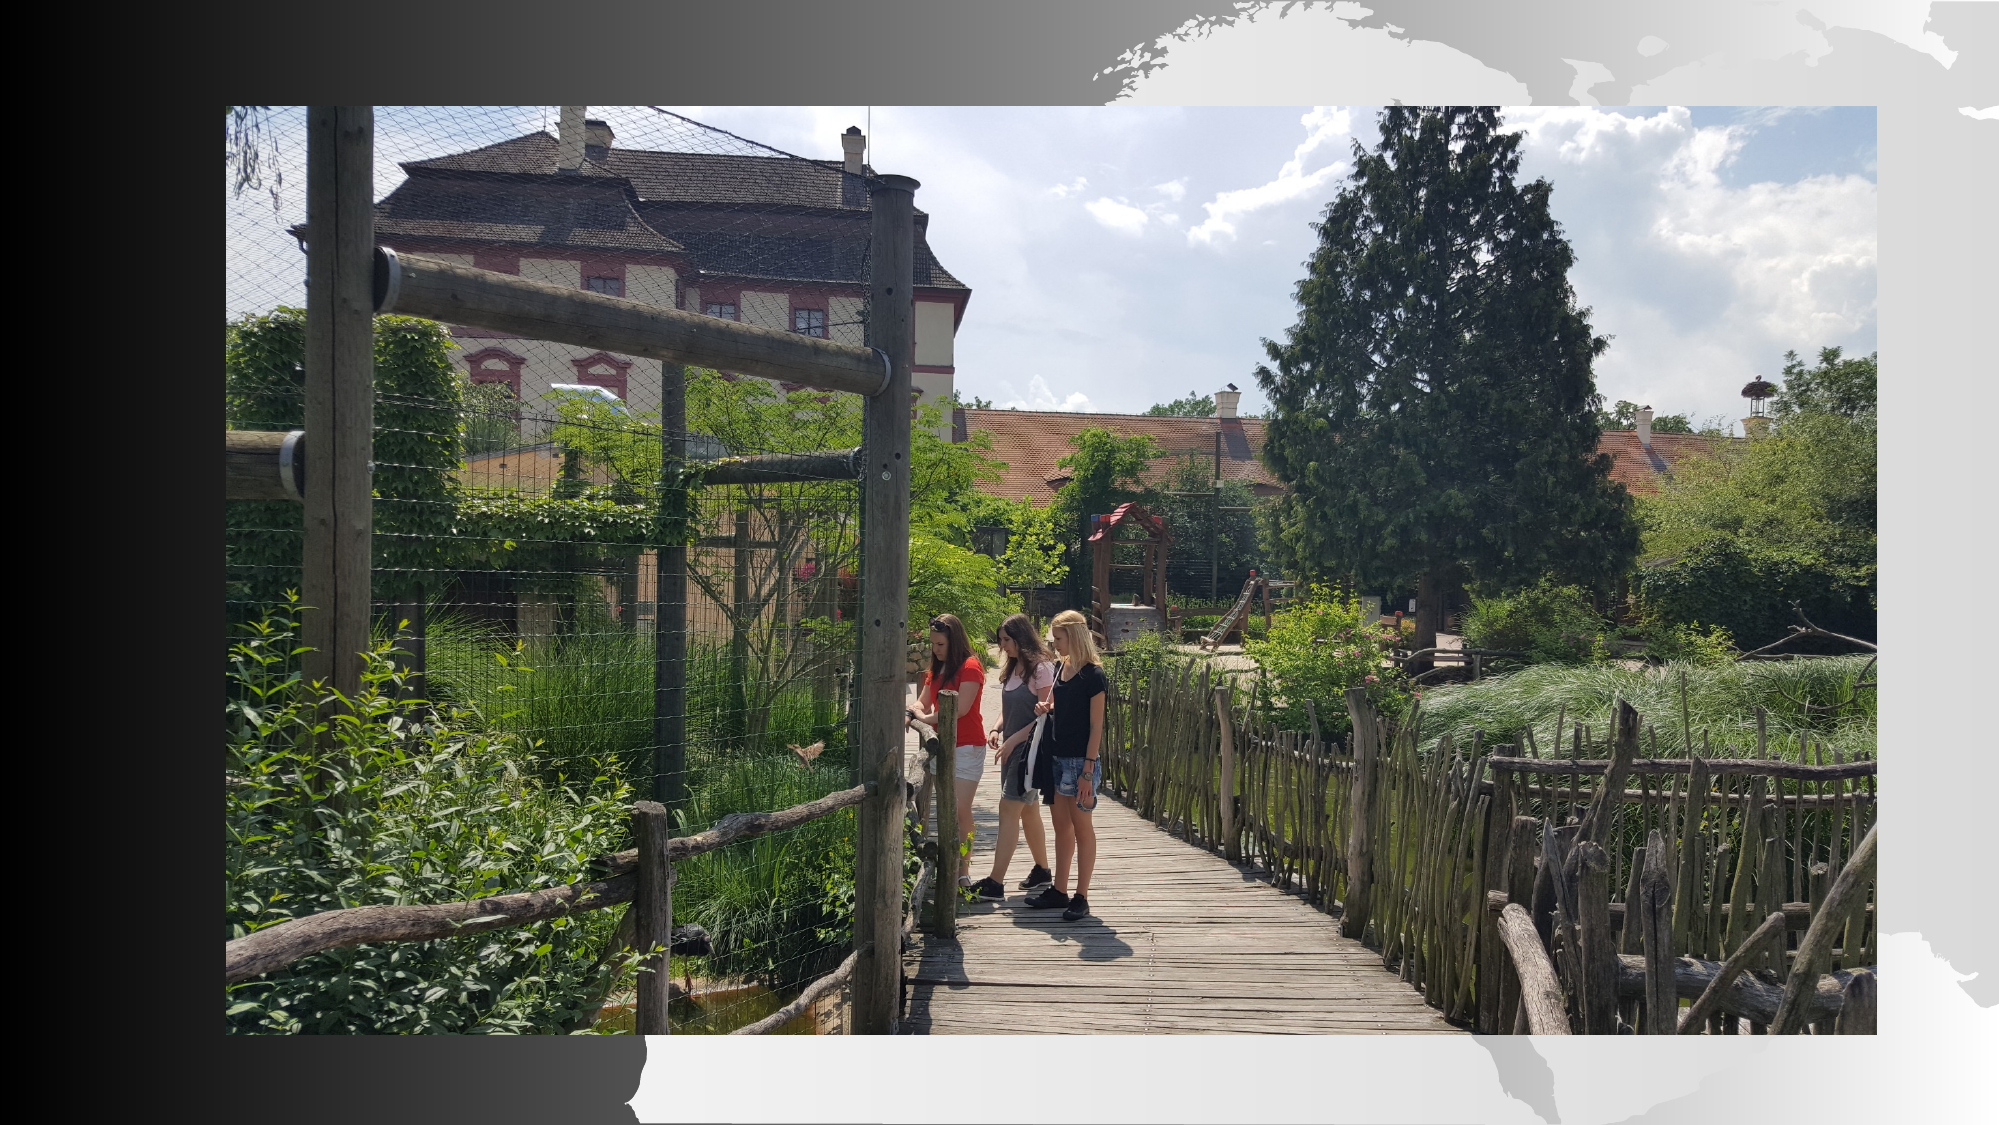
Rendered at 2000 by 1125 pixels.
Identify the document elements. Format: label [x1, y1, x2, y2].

picture [226, 106, 1877, 1035]
